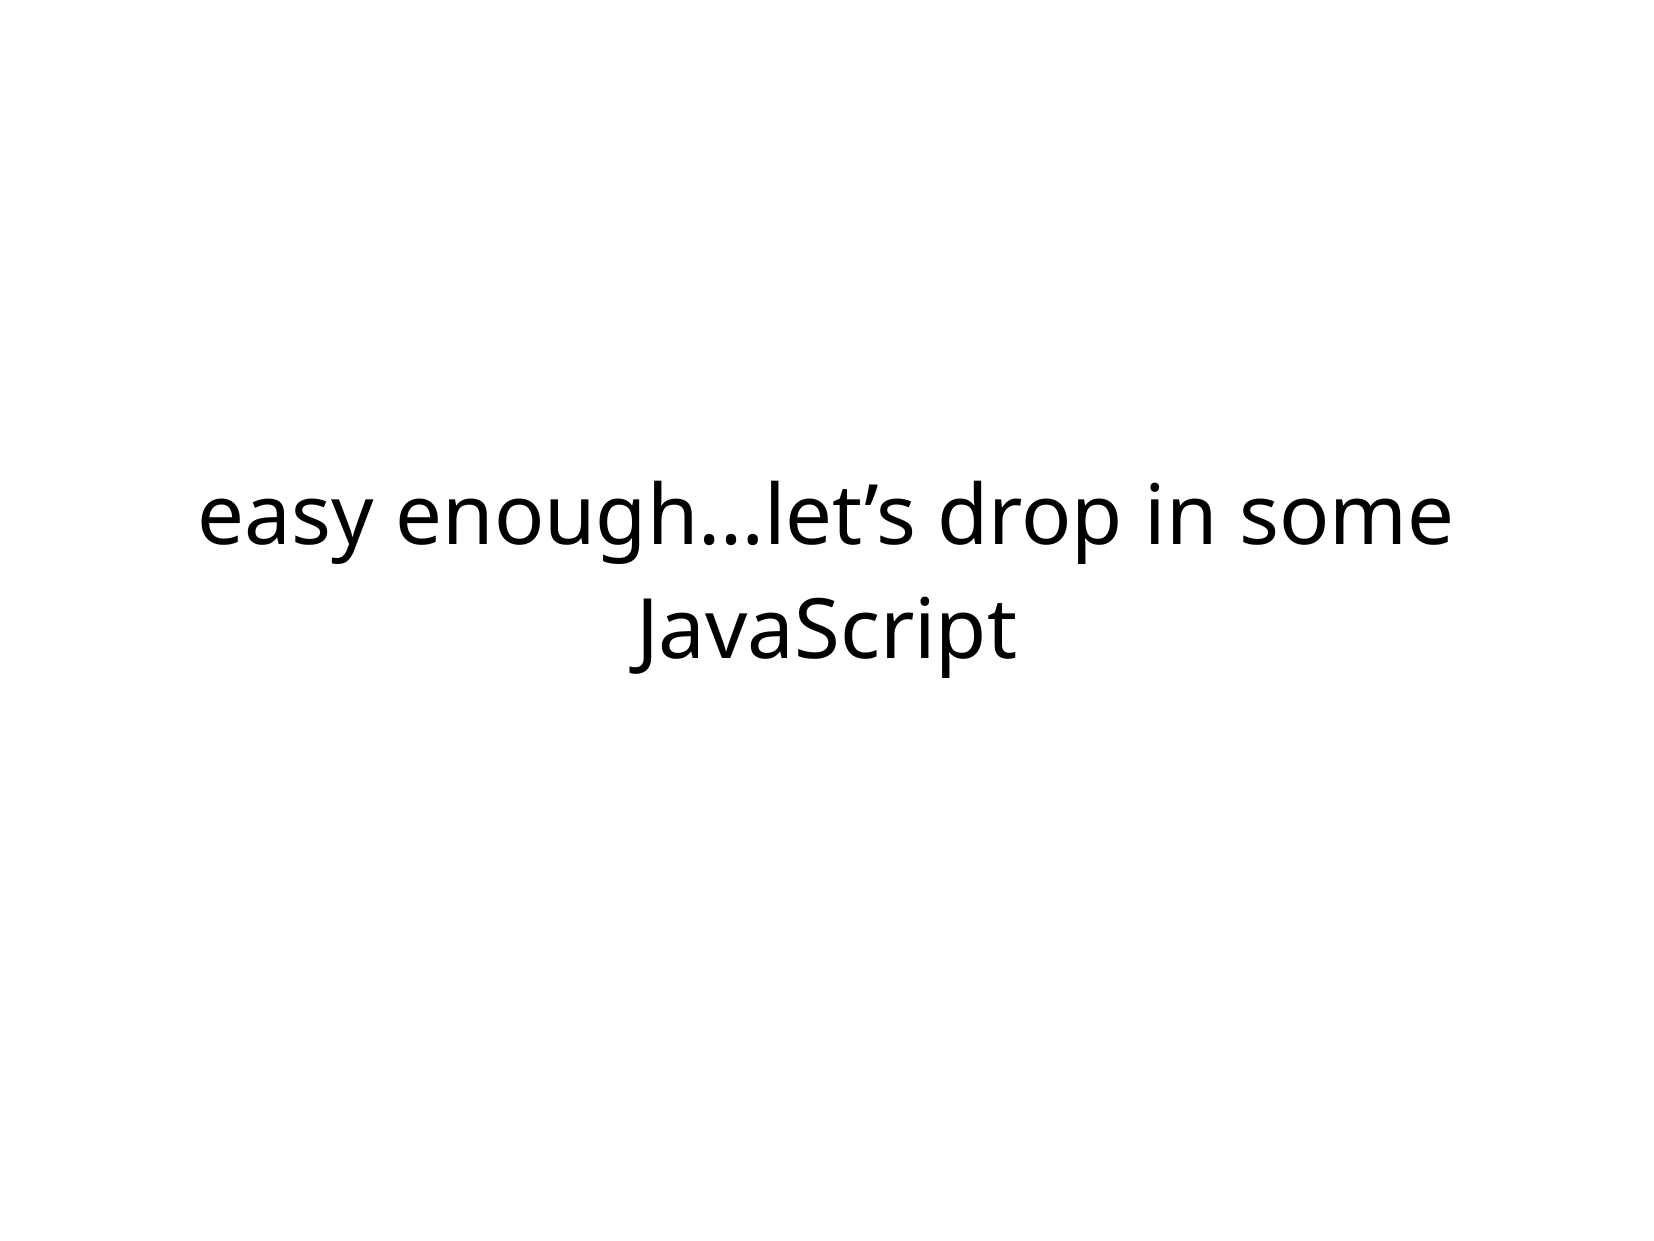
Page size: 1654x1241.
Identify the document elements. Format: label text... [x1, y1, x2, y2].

subtitle easy enough…let’s drop in some JavaScript [82, 118, 1571, 1021]
